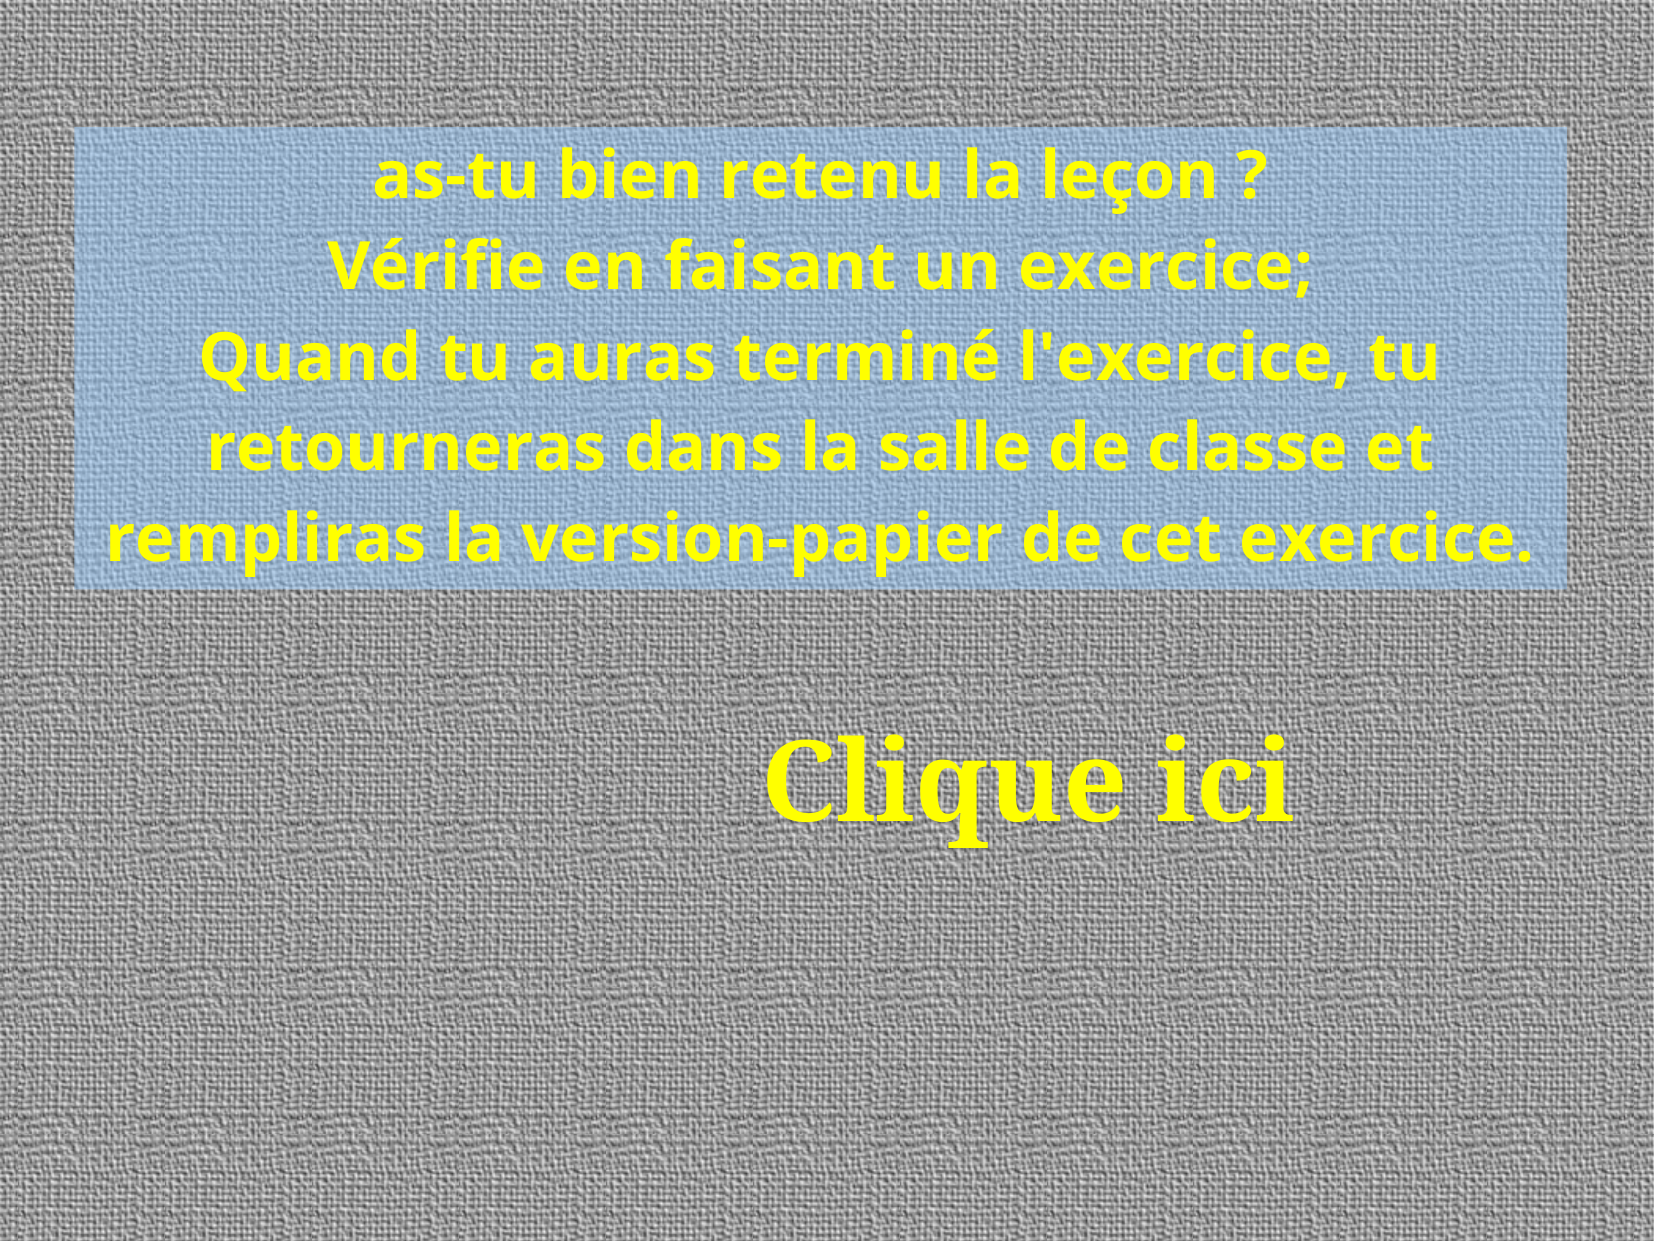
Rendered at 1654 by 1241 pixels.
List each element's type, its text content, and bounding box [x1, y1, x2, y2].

picture [0, 0, 1654, 1241]
text_box [274, 590, 1318, 635]
text_box Clique ici [685, 701, 1371, 883]
text_box as-tu bien retenu la leçon ? Vérifie en faisant un exercice; Quand tu auras terminé l'exercice, tu retourneras dans la salle de classe et rempliras la version-papier de cet exercice. [74, 127, 1567, 590]
